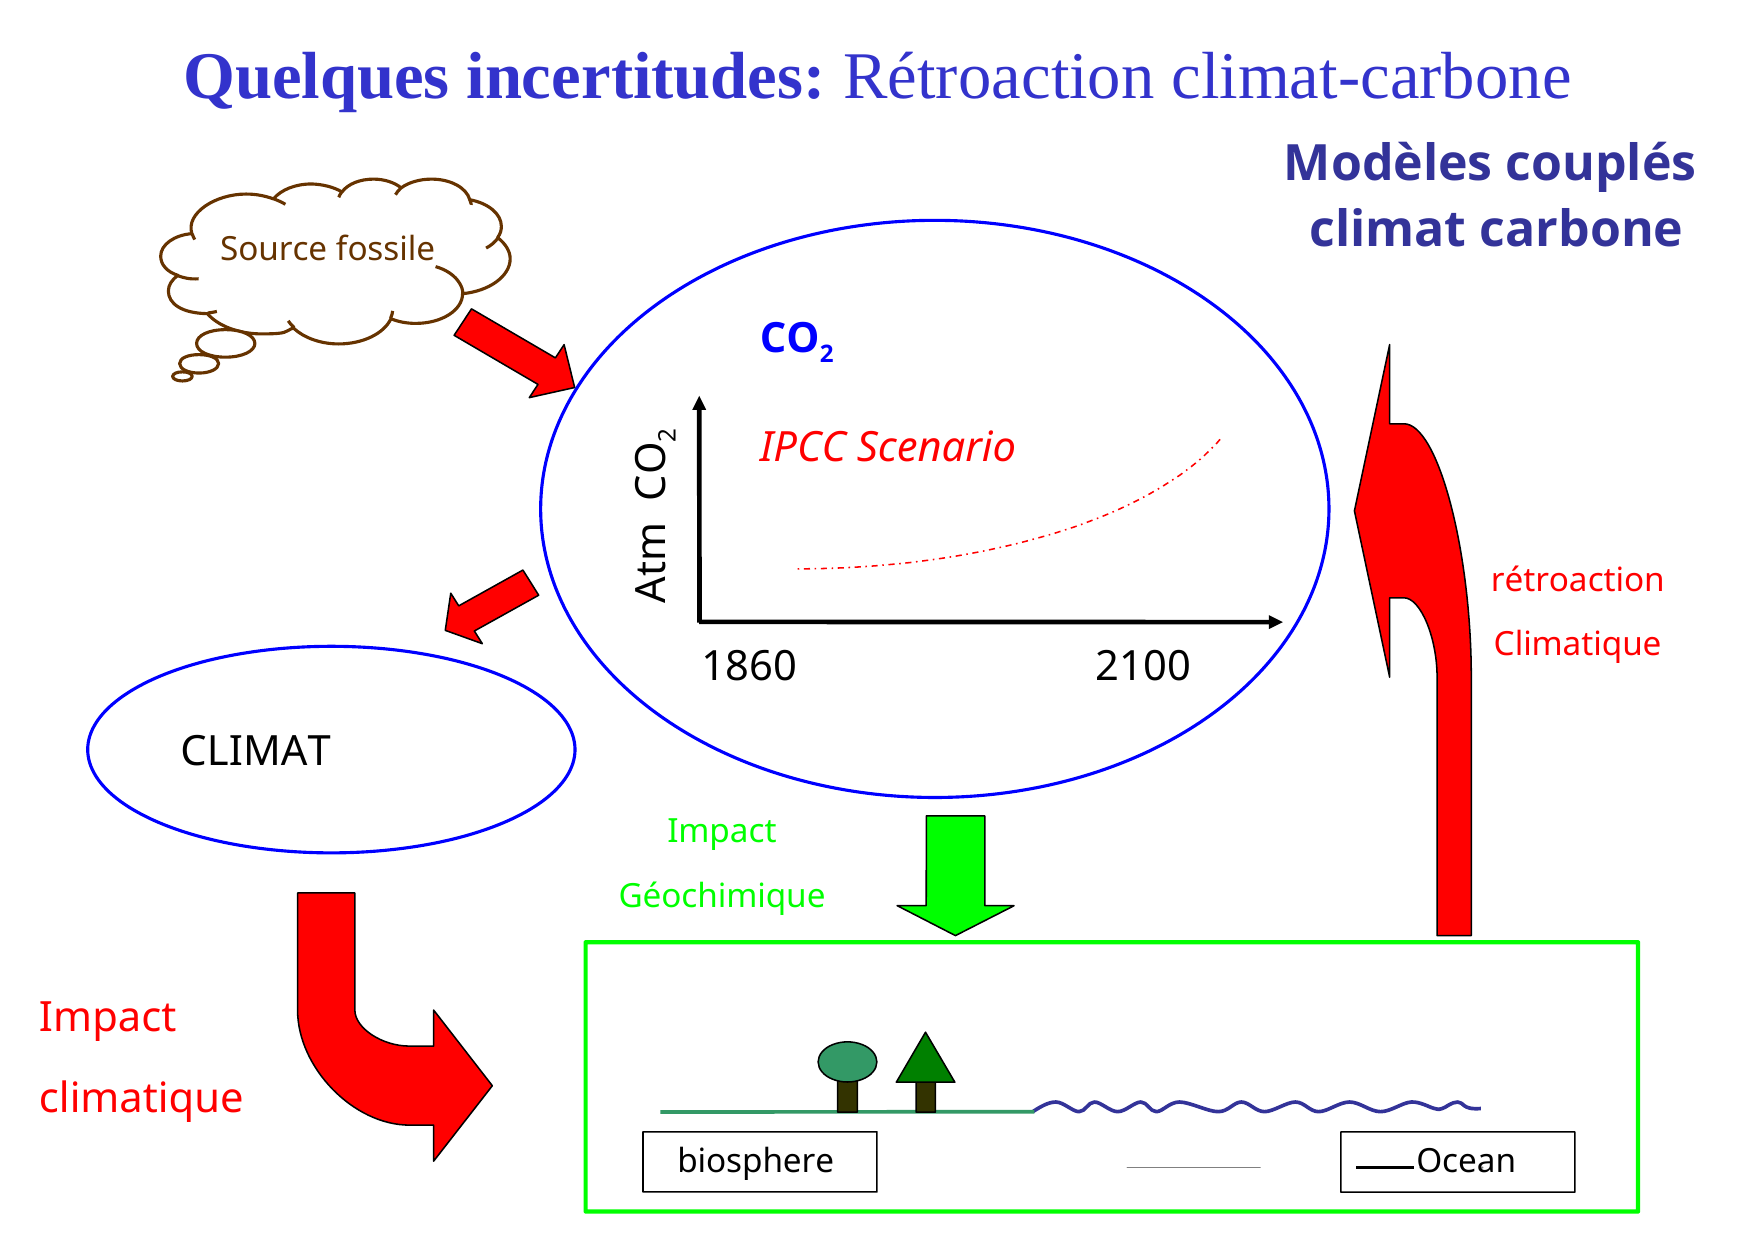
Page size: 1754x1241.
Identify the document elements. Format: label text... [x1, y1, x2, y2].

text_box Modèles couplés climat carbone [1268, 123, 1725, 270]
text_box IPCC Scenario [745, 412, 1089, 480]
text_box [1354, 344, 1461, 678]
text_box [297, 892, 355, 982]
text_box 2100 [1080, 632, 1242, 699]
text_box [896, 1032, 955, 1113]
text_box biosphere [662, 1133, 876, 1188]
text_box [897, 815, 1015, 936]
text_box rétroaction Climatique [1417, 550, 1738, 757]
text_box Impact climatique [24, 982, 569, 1216]
text_box [445, 570, 539, 644]
text_box CLIMAT [165, 716, 575, 784]
text_box Source fossile [205, 220, 513, 277]
text_box Ocean [1401, 1132, 1617, 1189]
text_box [458, 277, 502, 294]
text_box Atm CO2 [612, 356, 685, 619]
text_box Impact Géochimique [507, 802, 937, 925]
text_box CO2 [745, 299, 1213, 372]
text_box [1437, 757, 1472, 936]
text_box [818, 1041, 877, 1113]
text_box [160, 179, 501, 381]
text_box Quelques incertitudes: Rétroaction climat-carbone [115, 35, 1642, 121]
text_box 1860 [686, 632, 913, 699]
text_box [454, 308, 575, 398]
